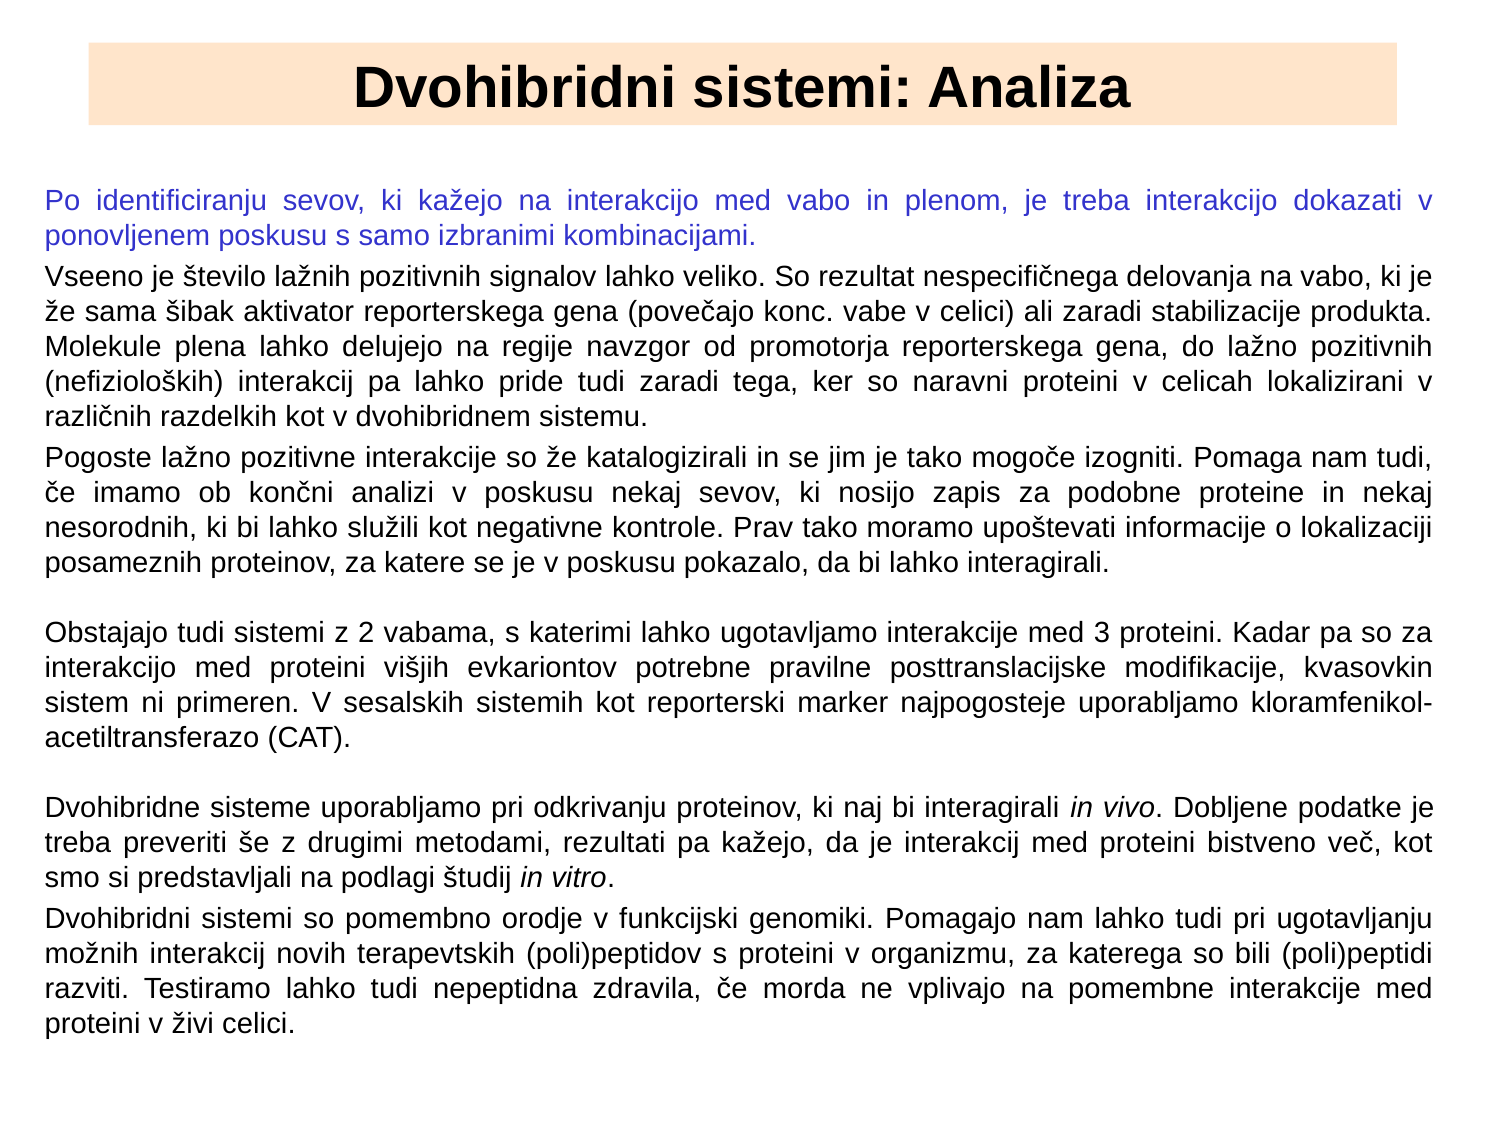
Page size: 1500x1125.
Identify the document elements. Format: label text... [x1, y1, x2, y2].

title Dvohibridni sistemi: Analiza [88, 42, 1397, 126]
list Po identificiranju sevov, ki kažejo na interakcijo med vabo in plenom, je treba interakcijo dokazati v ponovljenem poskusu s samo izbranimi kombinacijami. Vseeno je število lažnih pozitivnih signalov lahko veliko. So rezultat nespecifičnega delovanja na vabo, ki je že sama šibak aktivator reporterskega gena (povečajo konc. vabe v celici) ali zaradi stabilizacije produkta. Molekule plena lahko delujejo na regije navzgor od promotorja reporterskega gena, do lažno pozitivnih (nefizioloških) interakcij pa lahko pride tudi zaradi tega, ker so naravni proteini v celicah lokalizirani v različnih razdelkih kot v dvohibridnem sistemu. Pogoste lažno pozitivne interakcije so že katalogizirali in se jim je tako mogoče izogniti. Pomaga nam tudi, če imamo ob končni analizi v poskusu nekaj sevov, ki nosijo zapis za podobne proteine in nekaj nesorodnih, ki bi lahko služili kot negativne kontrole. Prav tako moramo upoštevati informacije o lokalizaciji posameznih proteinov, za katere se je v poskusu pokazalo, da bi lahko interagirali. Obstajajo tudi sistemi z 2 vabama, s katerimi lahko ugotavljamo interakcije med 3 proteini. Kadar pa so za interakcijo med proteini višjih evkariontov potrebne pravilne posttranslacijske modifikacije, kvasovkin sistem ni primeren. V sesalskih sistemih kot reporterski marker najpogosteje uporabljamo kloramfenikol-acetiltransferazo (CAT). Dvohibridne sisteme uporabljamo pri odkrivanju proteinov, ki naj bi interagirali in vivo. Dobljene podatke je treba preveriti še z drugimi metodami, rezultati pa kažejo, da je interakcij med proteini bistveno več, kot smo si predstavljali na podlagi študij in vitro. Dvohibridni sistemi so pomembno orodje v funkcijski genomiki. Pomagajo nam lahko tudi pri ugotavljanju možnih interakcij novih terapevtskih (poli)peptidov s proteini v organizmu, za katerega so bili (poli)peptidi razviti. Testiramo lahko tudi nepeptidna zdravila, če morda ne vplivajo na pomembne interakcije med proteini v živi celici. [29, 173, 1450, 1082]
